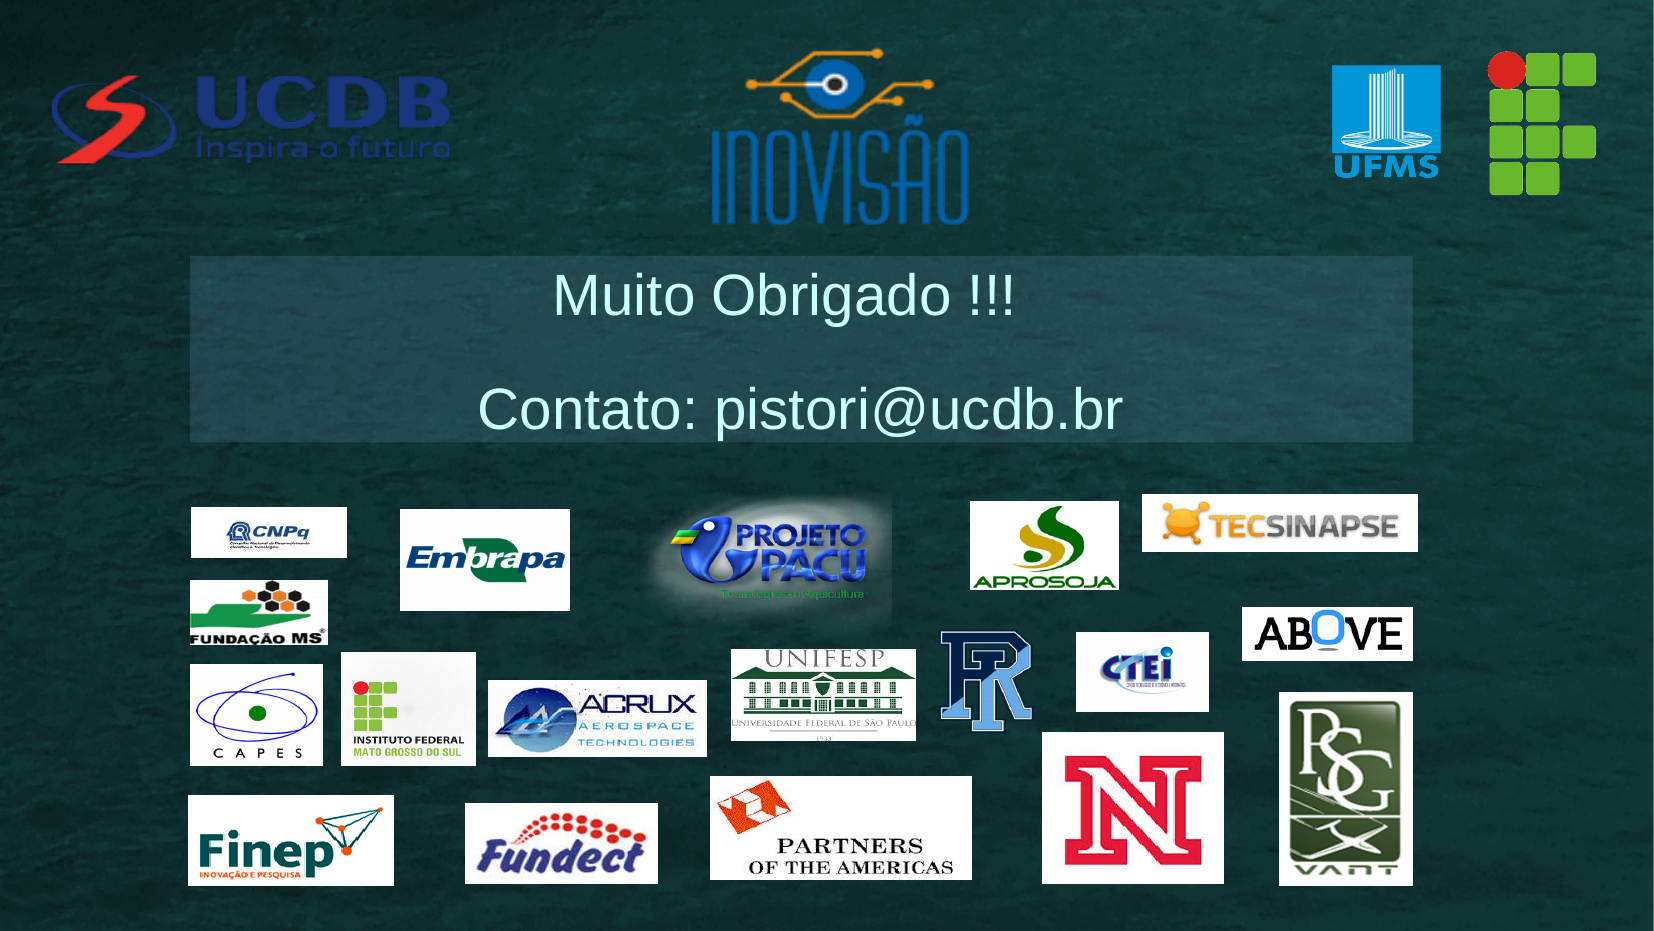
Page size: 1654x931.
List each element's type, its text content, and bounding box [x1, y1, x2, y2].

text_box Muito Obrigado !!! Contato: pistori@ucdb.br [190, 255, 1413, 443]
picture [0, 0, 1654, 931]
